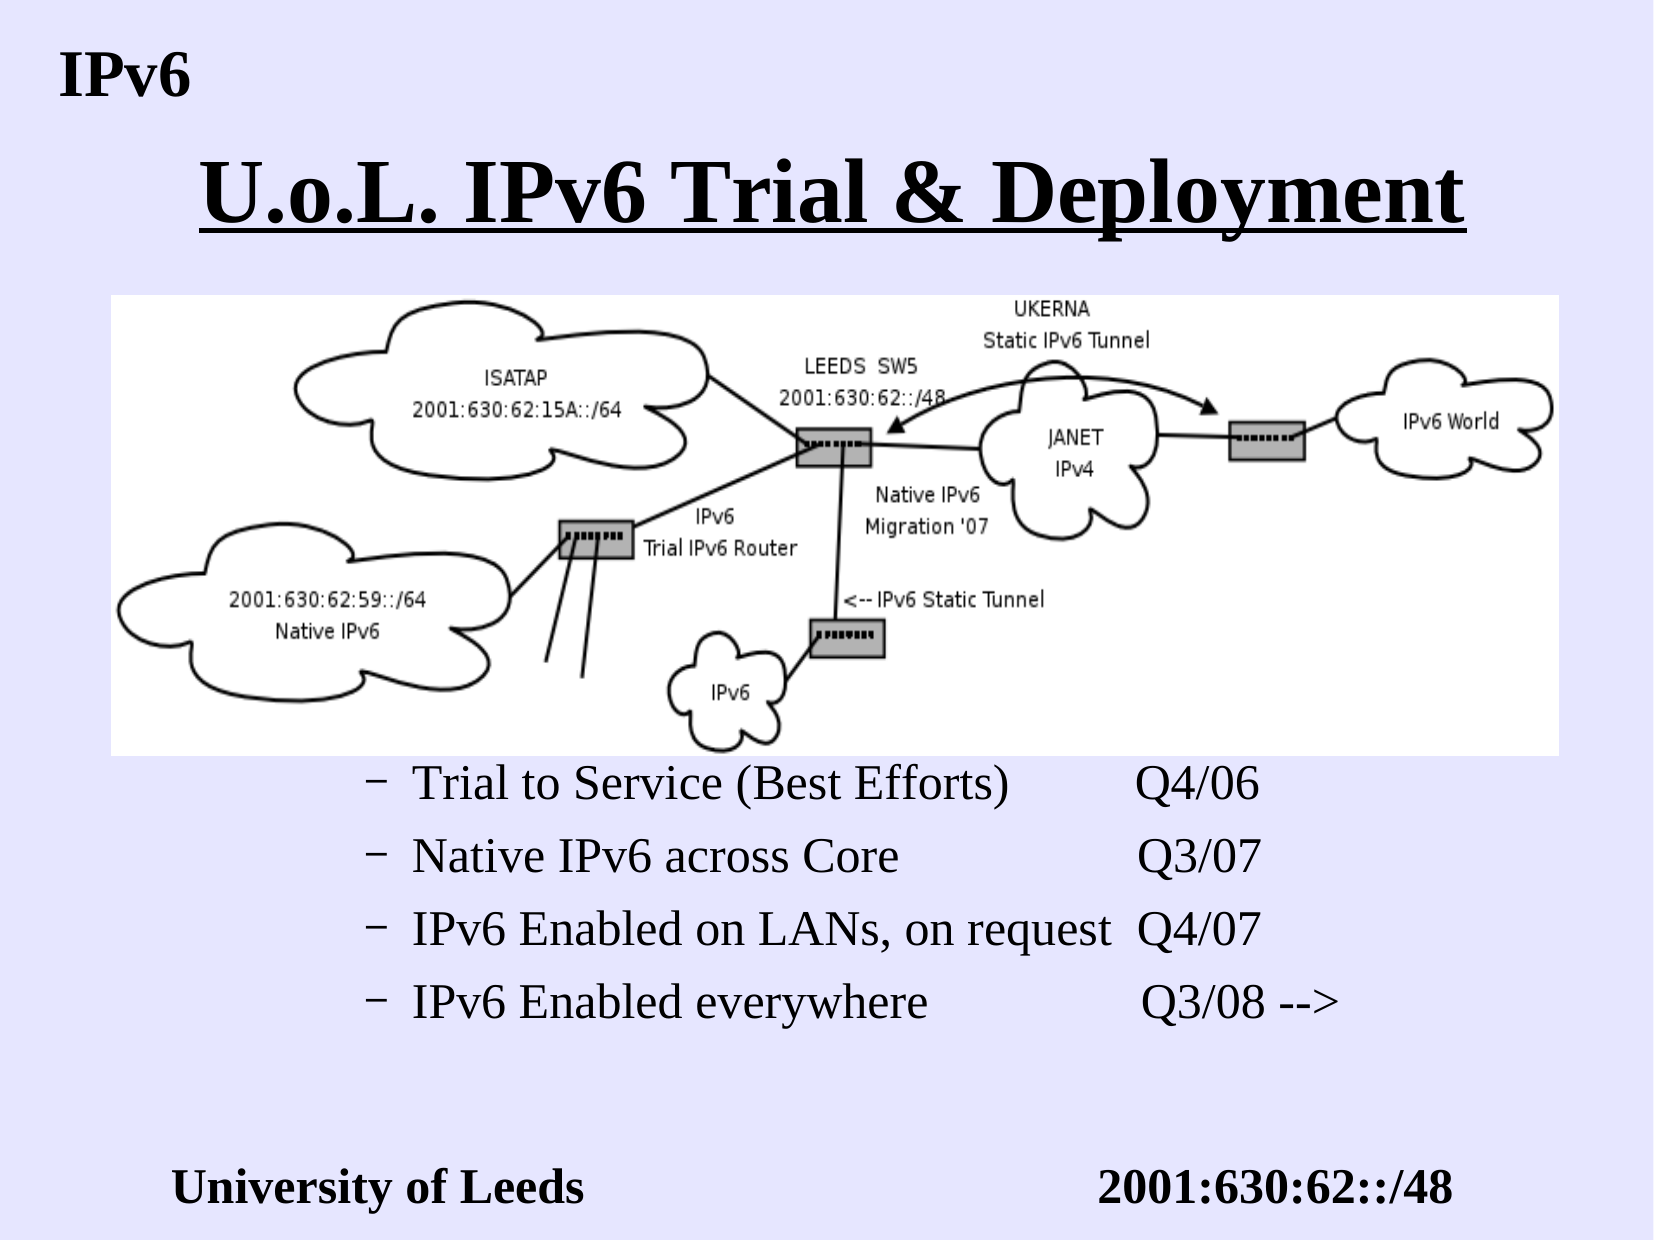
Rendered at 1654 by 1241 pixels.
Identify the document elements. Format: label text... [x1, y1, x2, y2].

list Trial to Service (Best Efforts) Q4/06 Native IPv6 across Core Q3/07 IPv6 Enabled on LANs, on request Q4/07 IPv6 Enabled everywhere Q3/08 --> [82, 295, 1571, 1109]
picture [111, 295, 1559, 756]
title U.o.L. IPv6 Trial & Deployment [88, 88, 1577, 296]
